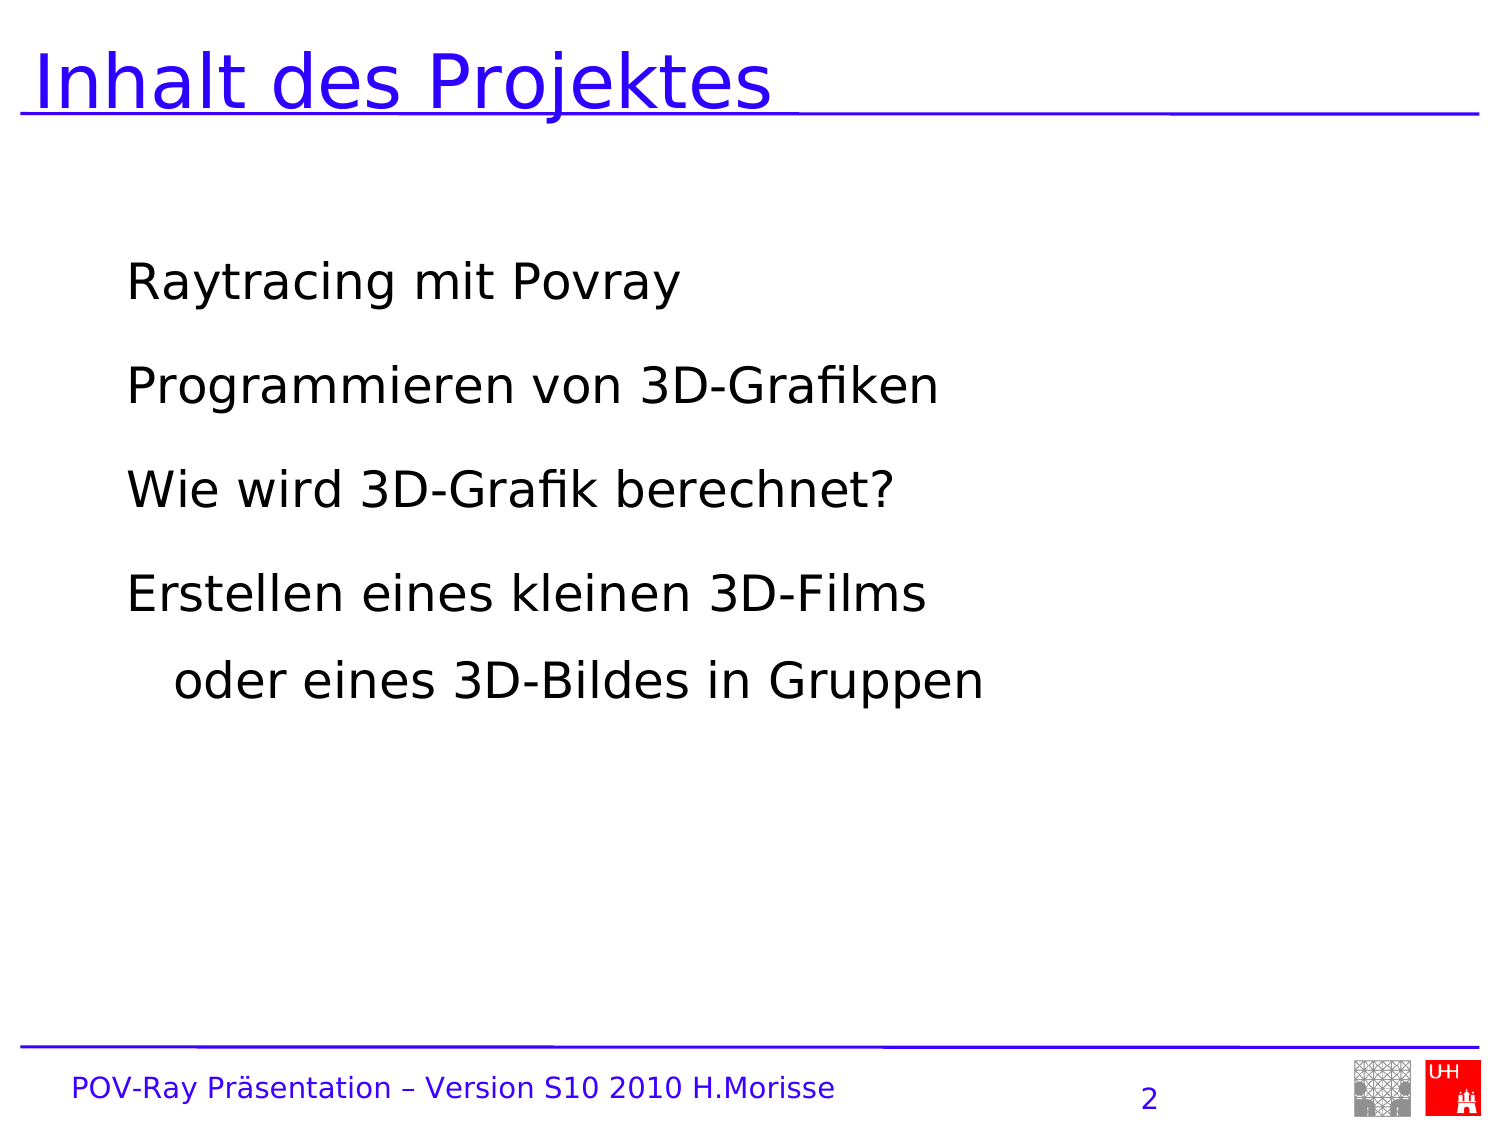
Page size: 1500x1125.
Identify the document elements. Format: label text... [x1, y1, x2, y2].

picture [1352, 1058, 1414, 1119]
picture [1422, 1058, 1483, 1119]
title Inhalt des Projektes [29, 0, 1152, 166]
list Raytracing mit Povray Programmieren von 3D-Grafiken Wie wird 3D-Grafik berechnet? Erstellen eines kleinen 3D-Films oder eines 3D-Bildes in Gruppen [52, 148, 1471, 1031]
